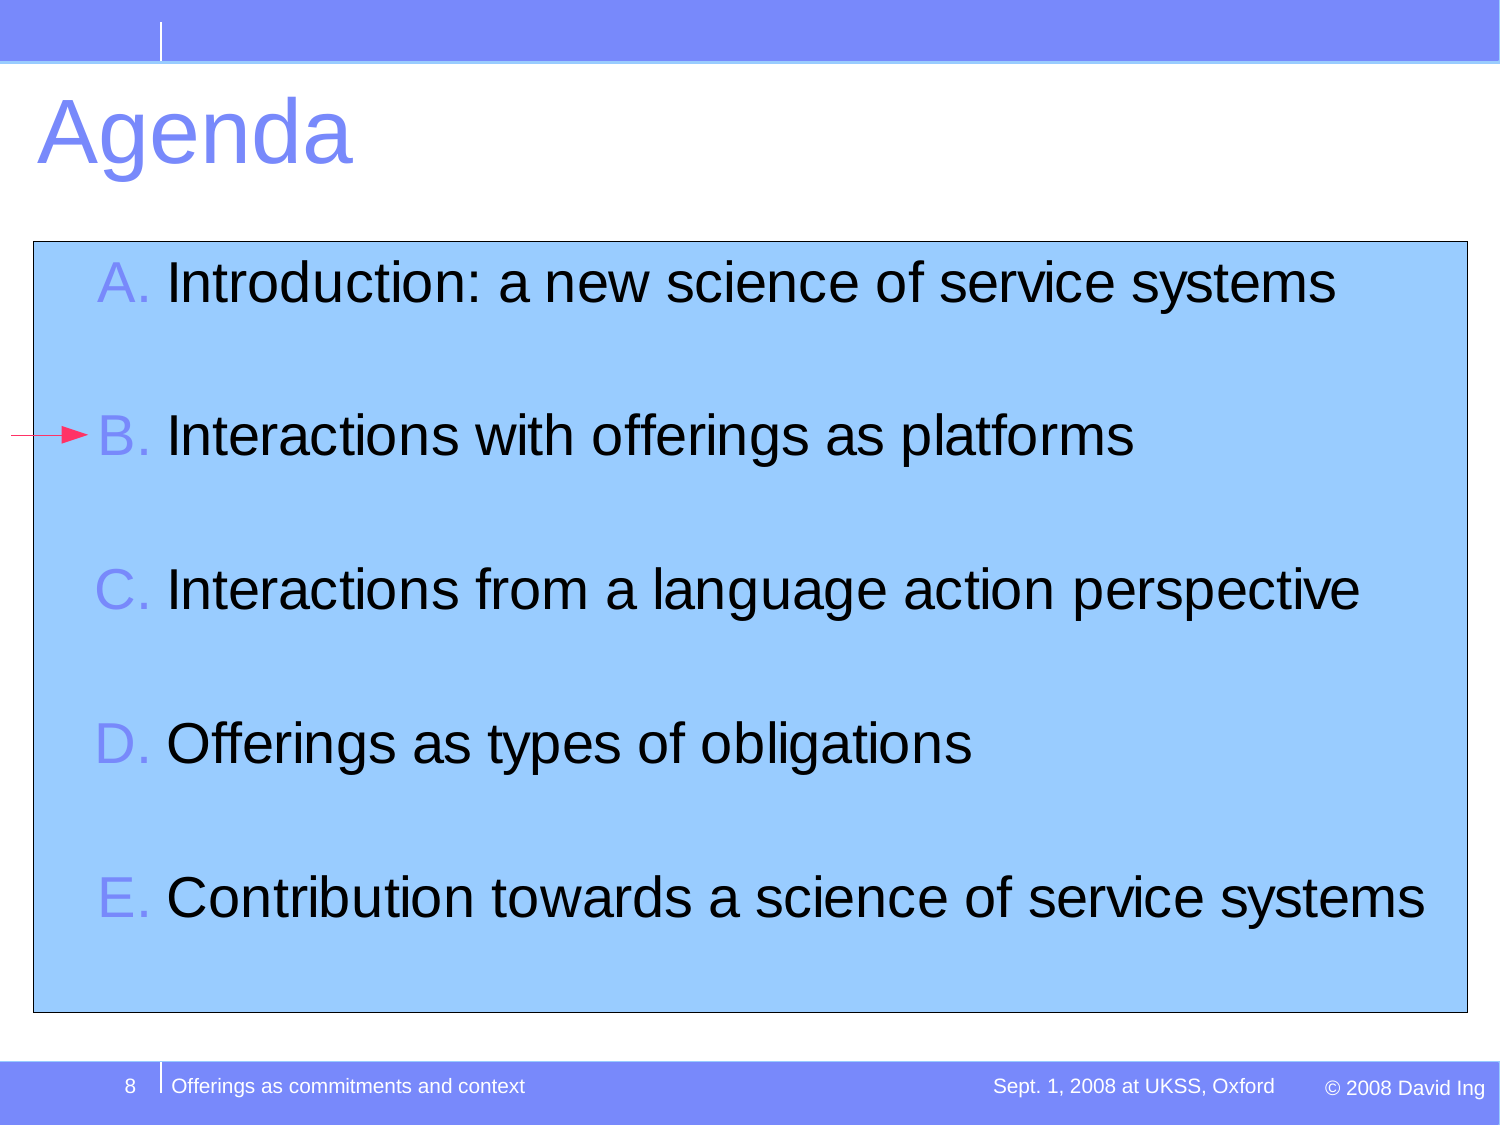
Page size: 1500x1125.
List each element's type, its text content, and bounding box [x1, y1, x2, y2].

chart [33, 241, 1468, 1013]
title Agenda [37, 90, 1463, 205]
